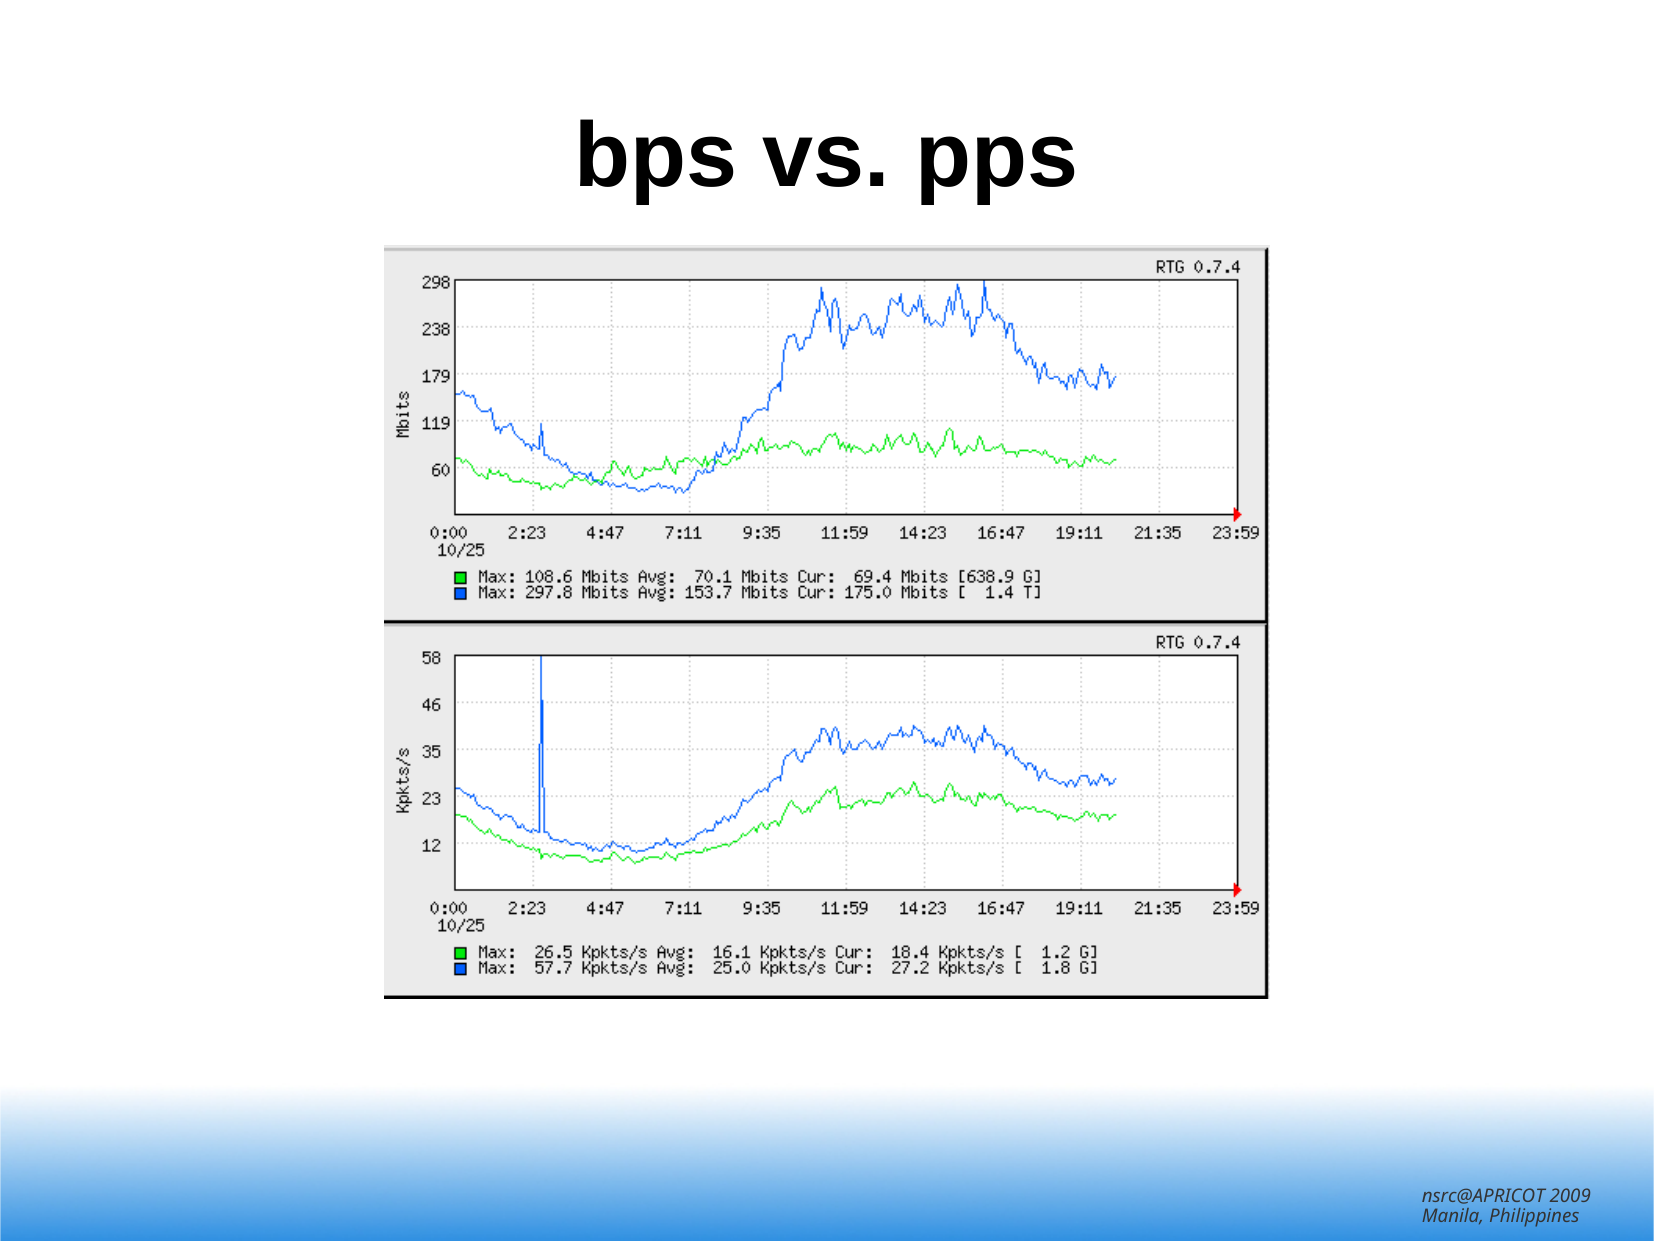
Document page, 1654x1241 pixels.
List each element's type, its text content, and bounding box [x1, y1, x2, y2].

picture [384, 245, 1270, 999]
picture [0, 1083, 1654, 1241]
title bps vs. pps [82, 49, 1571, 257]
